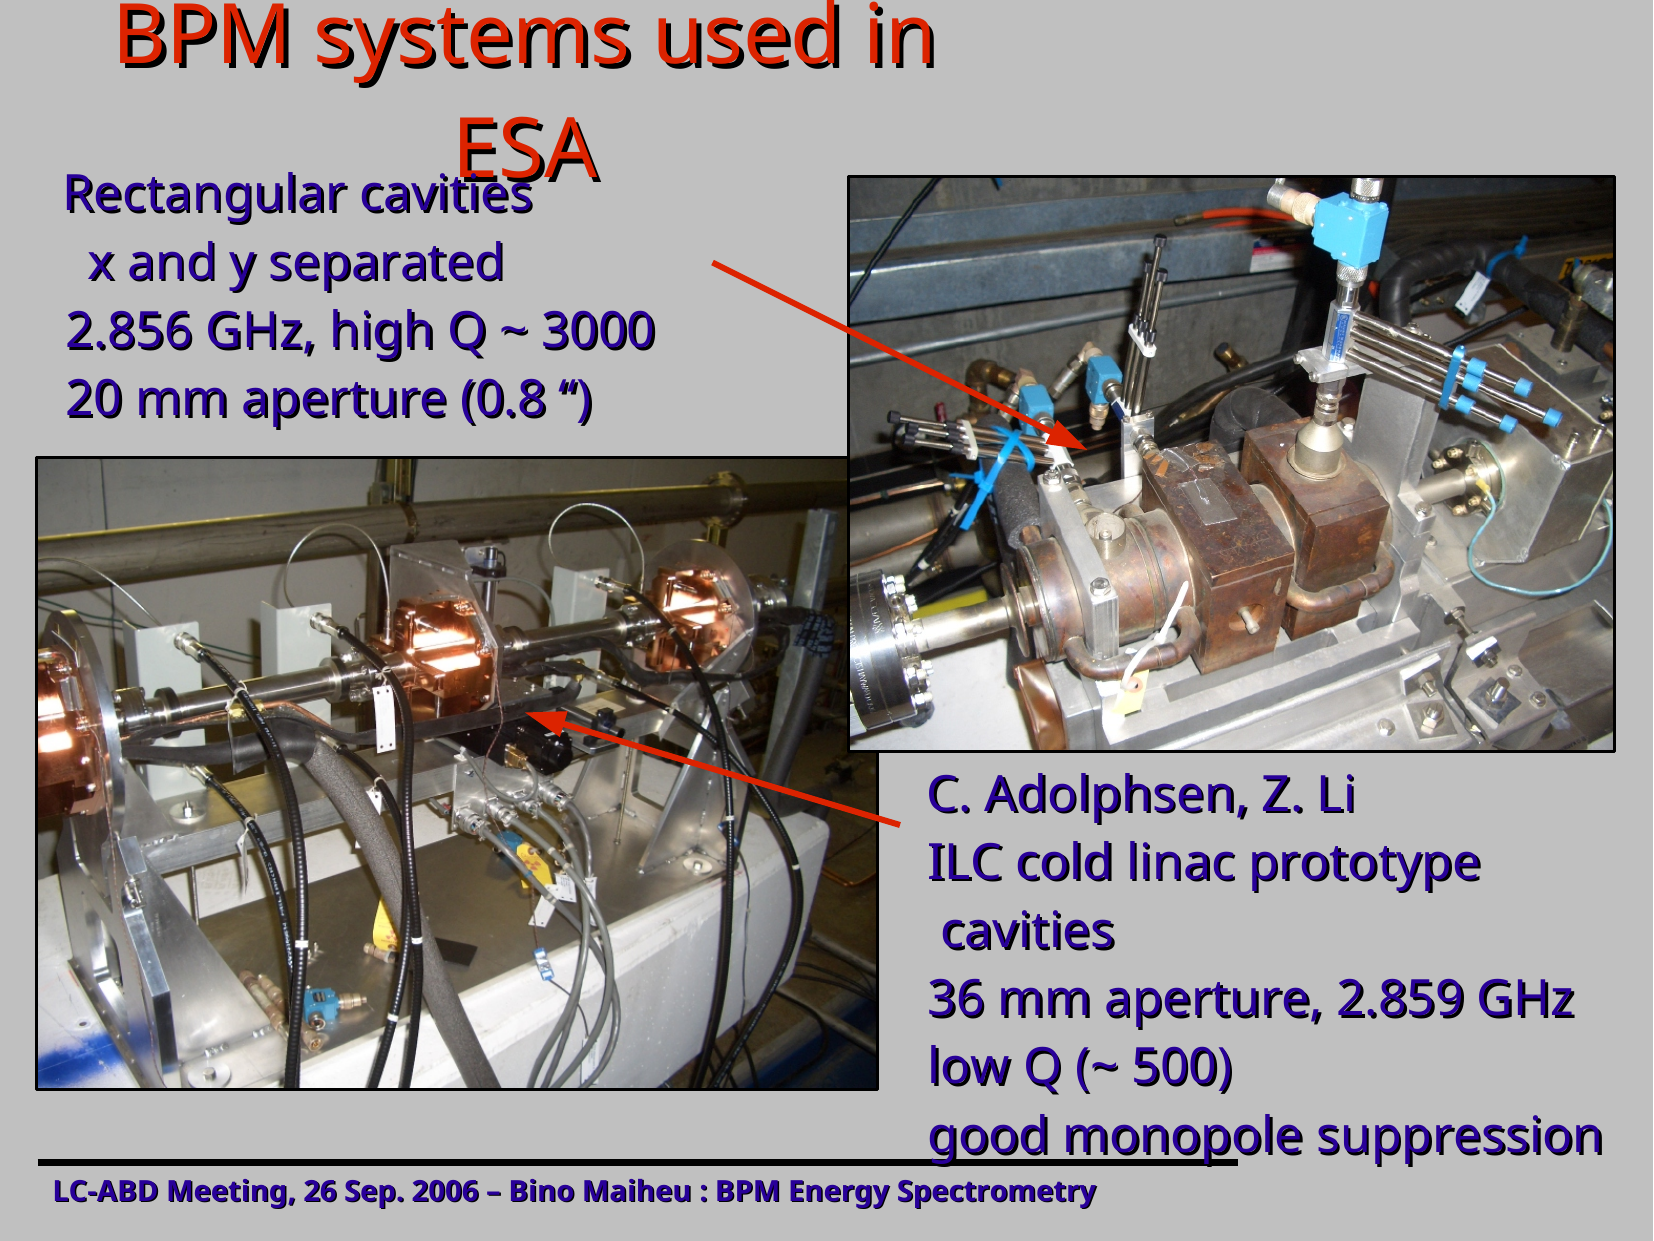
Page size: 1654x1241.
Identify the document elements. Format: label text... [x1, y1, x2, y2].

title BPM systems used in ESA [37, 37, 1013, 140]
text_box C. Adolphsen, Z. Li ILC cold linac prototype cavities 36 mm aperture, 2.859 GHz low Q (~ 500) good monopole suppression [900, 750, 1651, 1113]
picture [849, 178, 1613, 751]
text_box LC-ABD Meeting, 26 Sep. 2006 – Bino Maiheu : BPM Energy Spectrometry [37, 1162, 1148, 1213]
text_box Rectangular cavities x and y separated 2.856 GHz, high Q ~ 3000 20 mm aperture (0.8 “) [37, 150, 826, 397]
picture [37, 458, 877, 1088]
